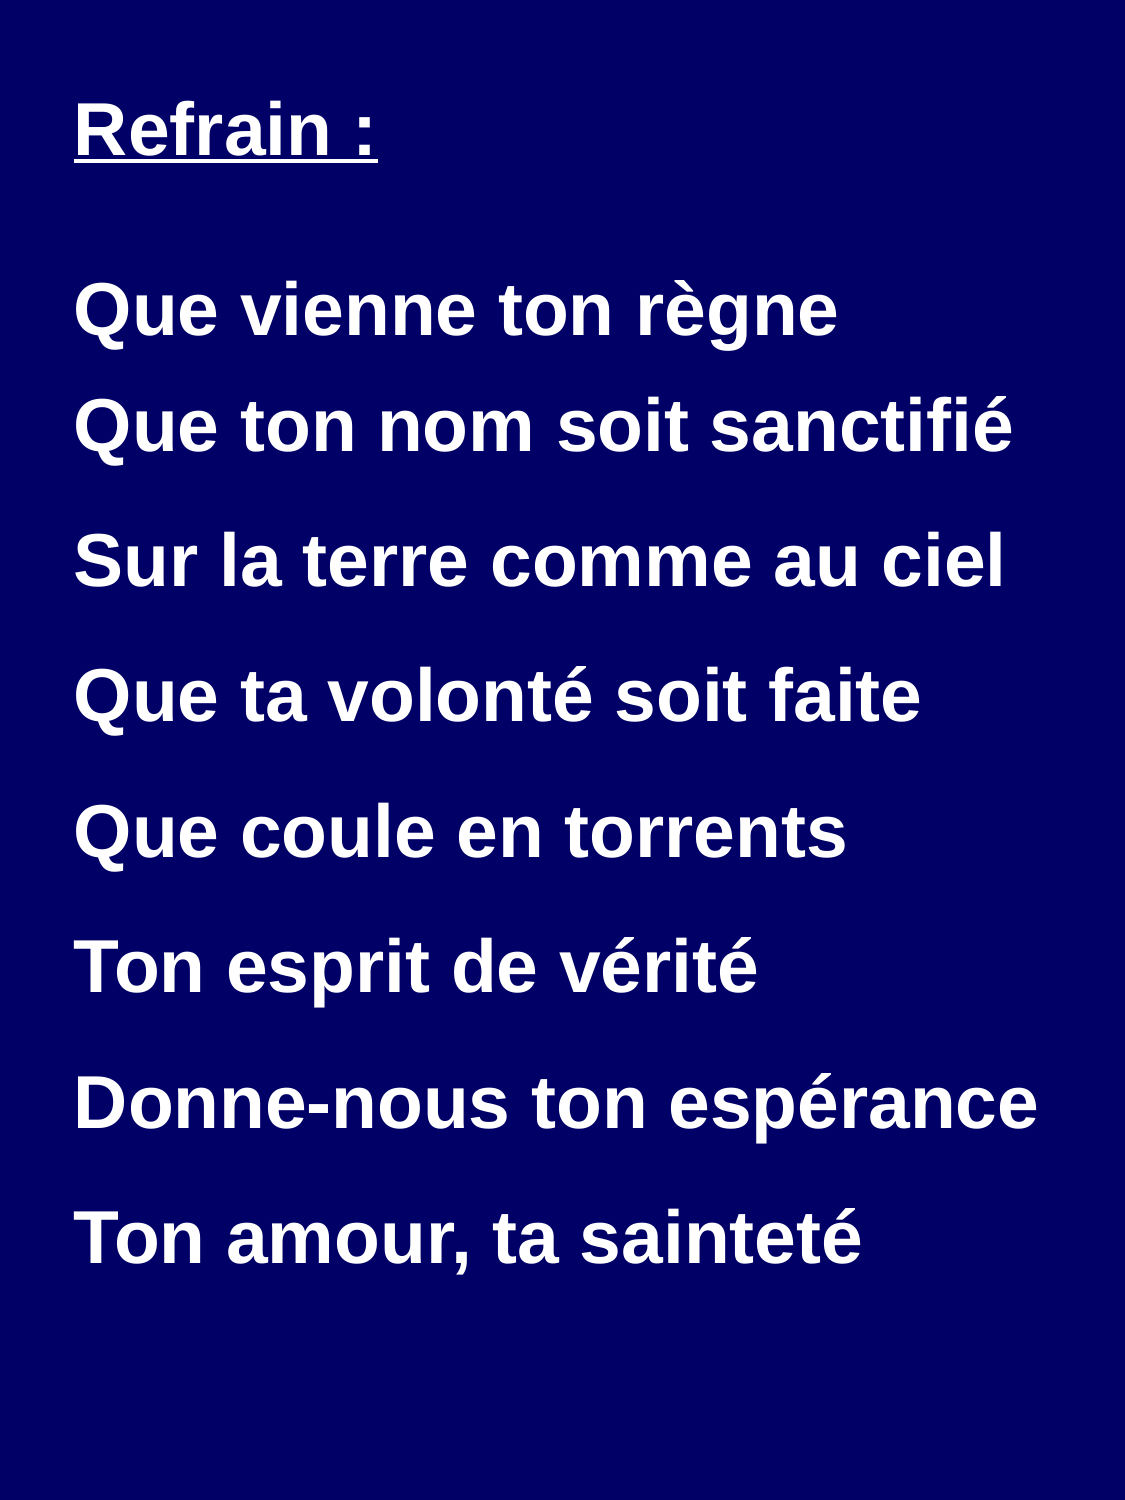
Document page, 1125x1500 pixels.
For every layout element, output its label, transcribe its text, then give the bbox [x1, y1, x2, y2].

text_box Refrain : Que vienne ton règne Que ton nom soit sanctifié Sur la terre comme au ciel Que ta volonté soit faite Que coule en torrents Ton esprit de vérité Donne-nous ton espérance Ton amour, ta sainteté [59, 72, 1110, 1386]
